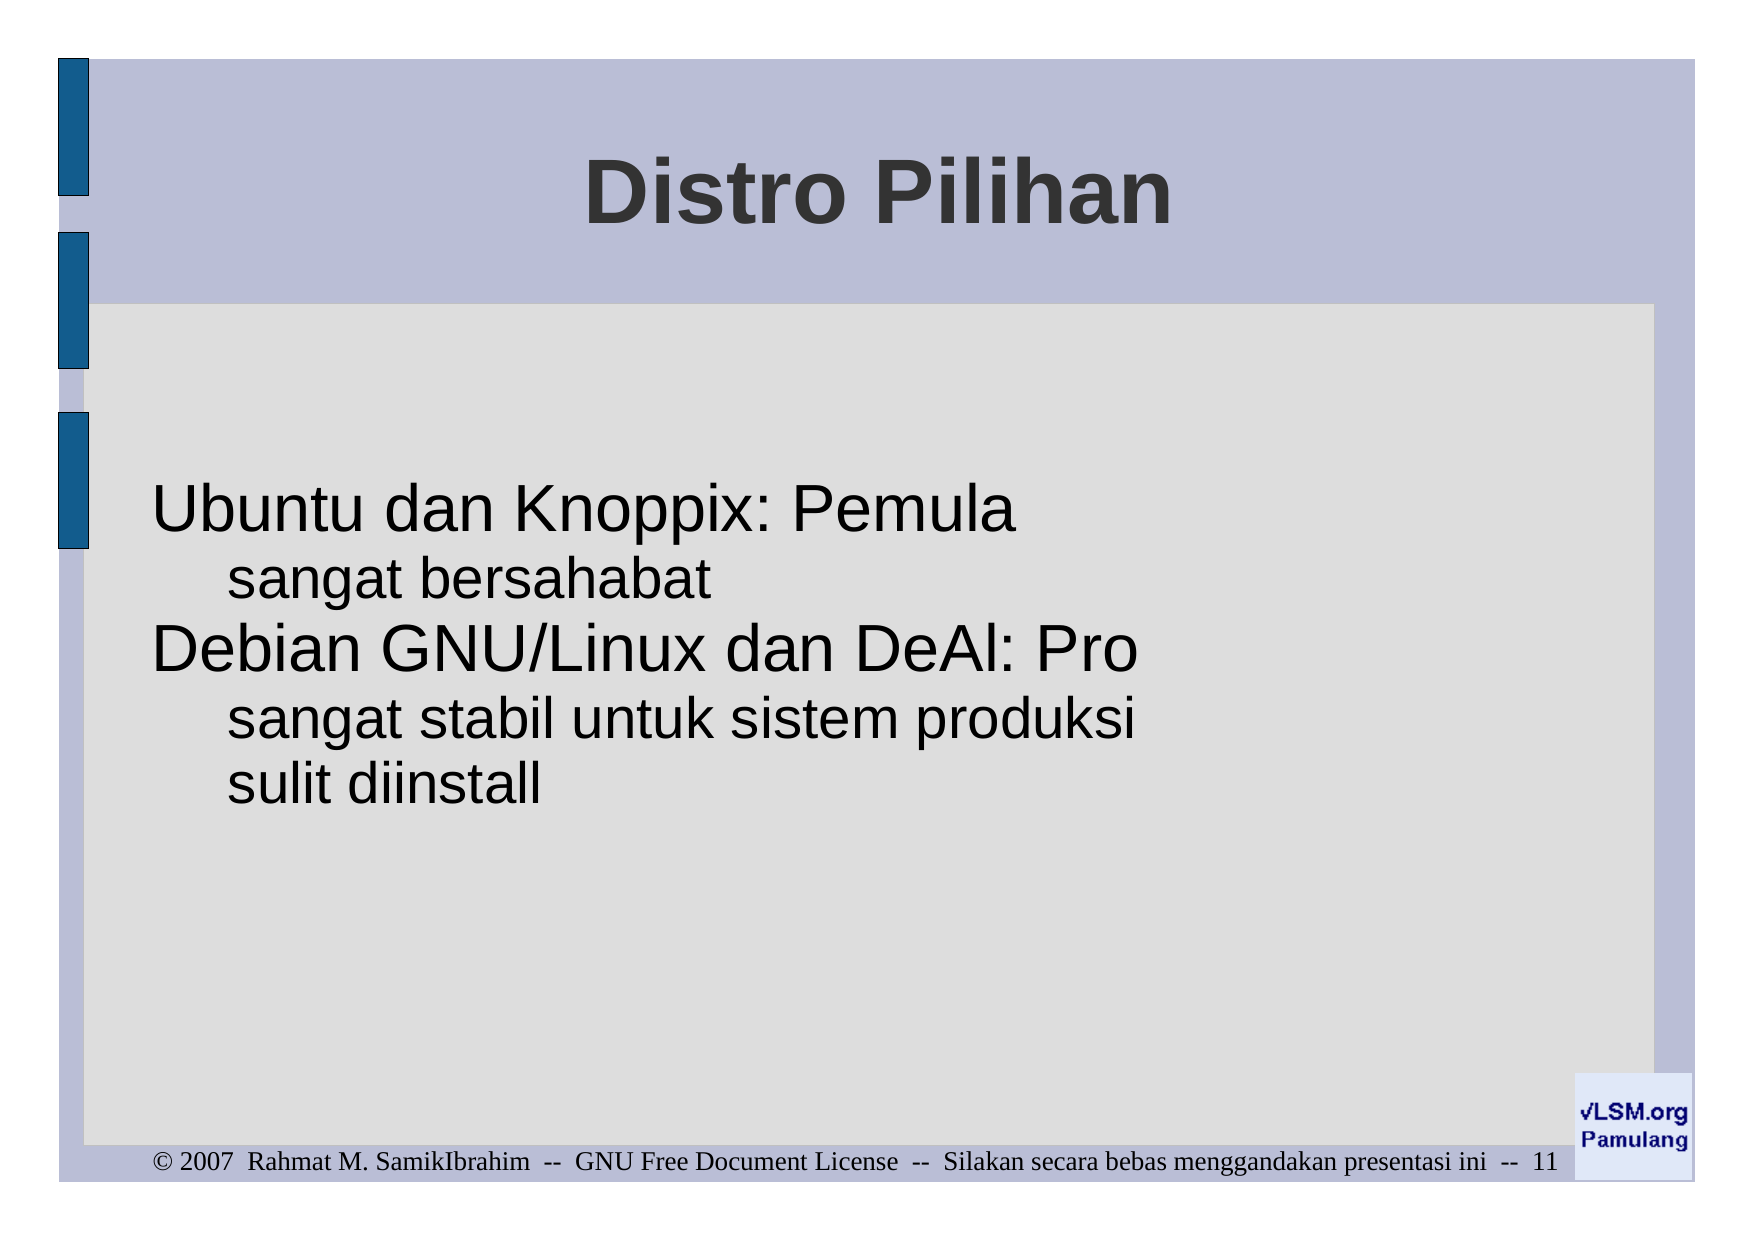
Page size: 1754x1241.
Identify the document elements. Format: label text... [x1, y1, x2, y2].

title Distro Pilihan [171, 96, 1589, 289]
list Ubuntu dan Knoppix: Pemula sangat bersahabat Debian GNU/Linux dan DeAl: Pro sangat stabil untuk sistem produksi sulit diinstall [133, 471, 1596, 991]
picture [1575, 1073, 1692, 1180]
